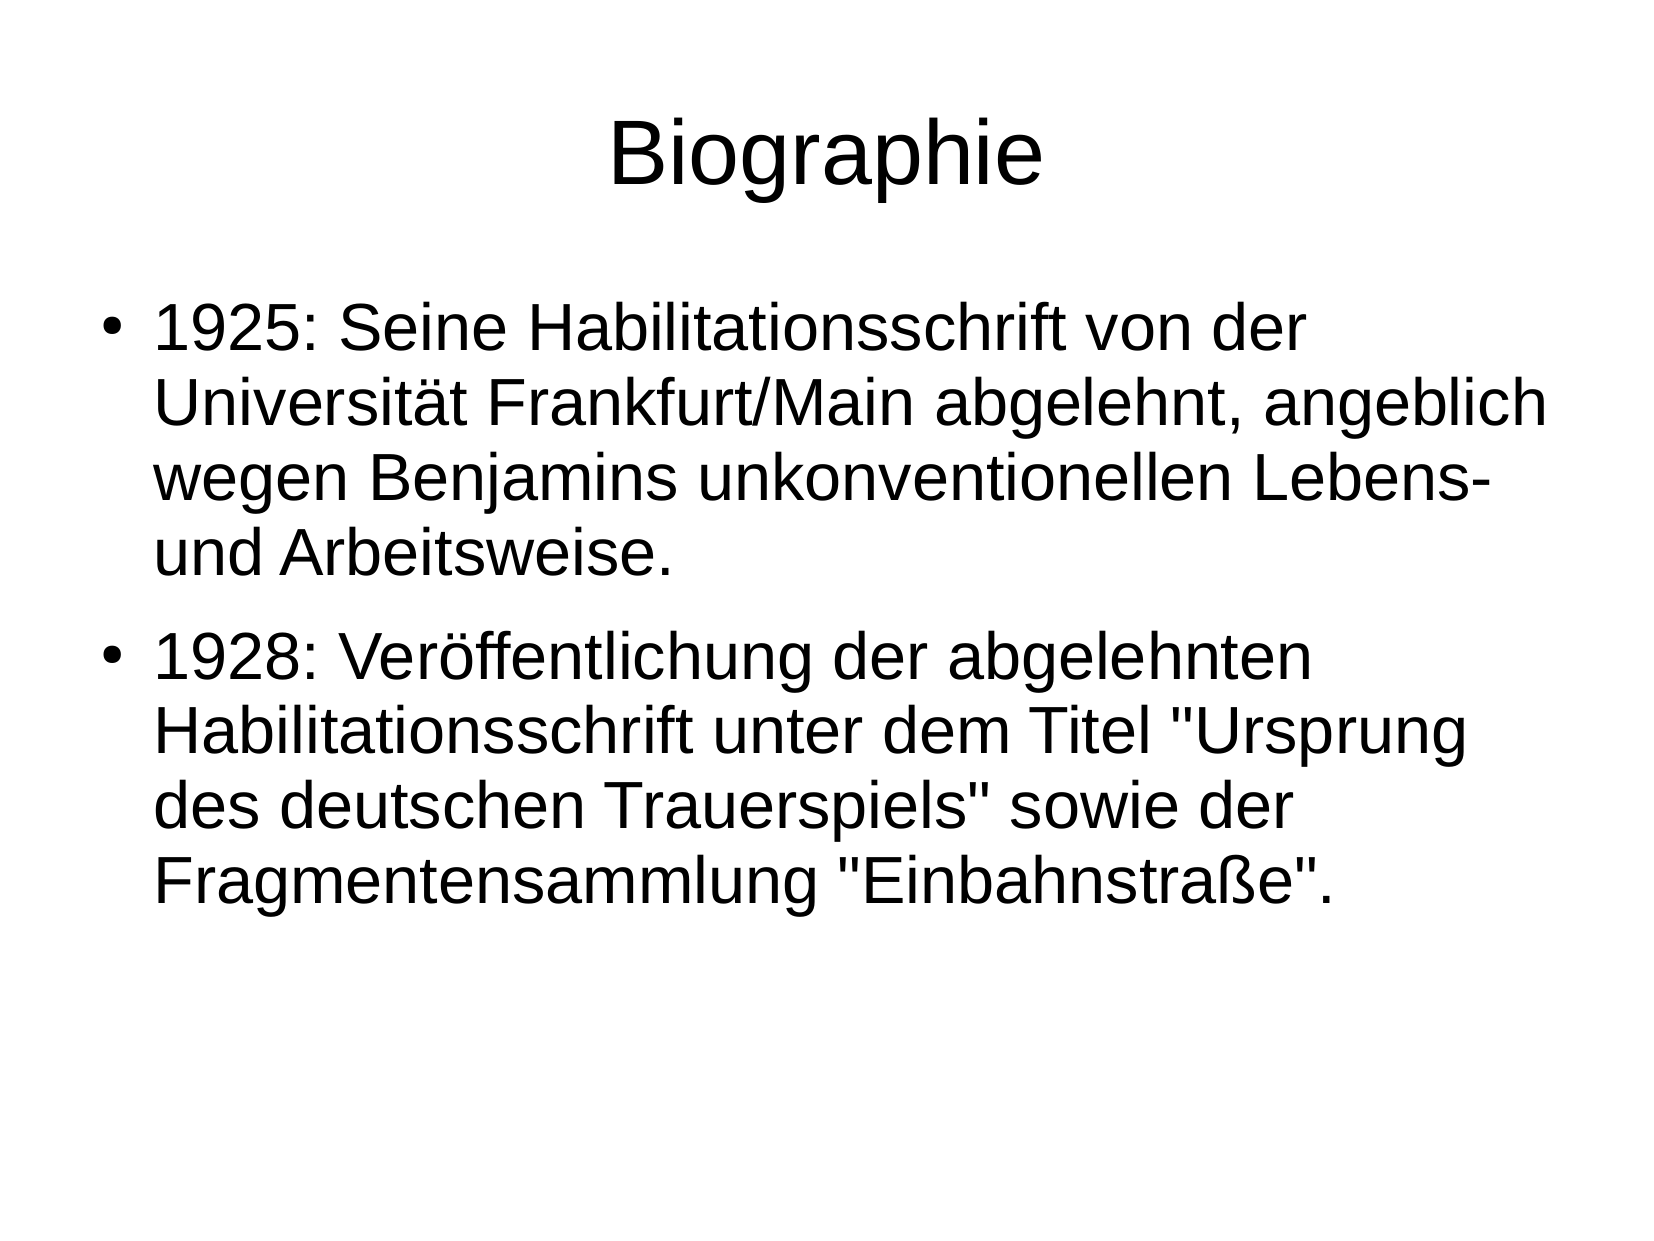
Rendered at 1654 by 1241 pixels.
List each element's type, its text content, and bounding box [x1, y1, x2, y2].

title Biographie [82, 49, 1571, 257]
list 1925: Seine Habilitationsschrift von der Universität Frankfurt/Main abgelehnt, angeblich wegen Benjamins unkonventionellen Lebens- und Arbeitsweise. 1928: Veröffentlichung der abgelehnten Habilitationsschrift unter dem Titel "Ursprung des deutschen Trauerspiels" sowie der Fragmentensammlung "Einbahnstraße". [82, 290, 1571, 1010]
